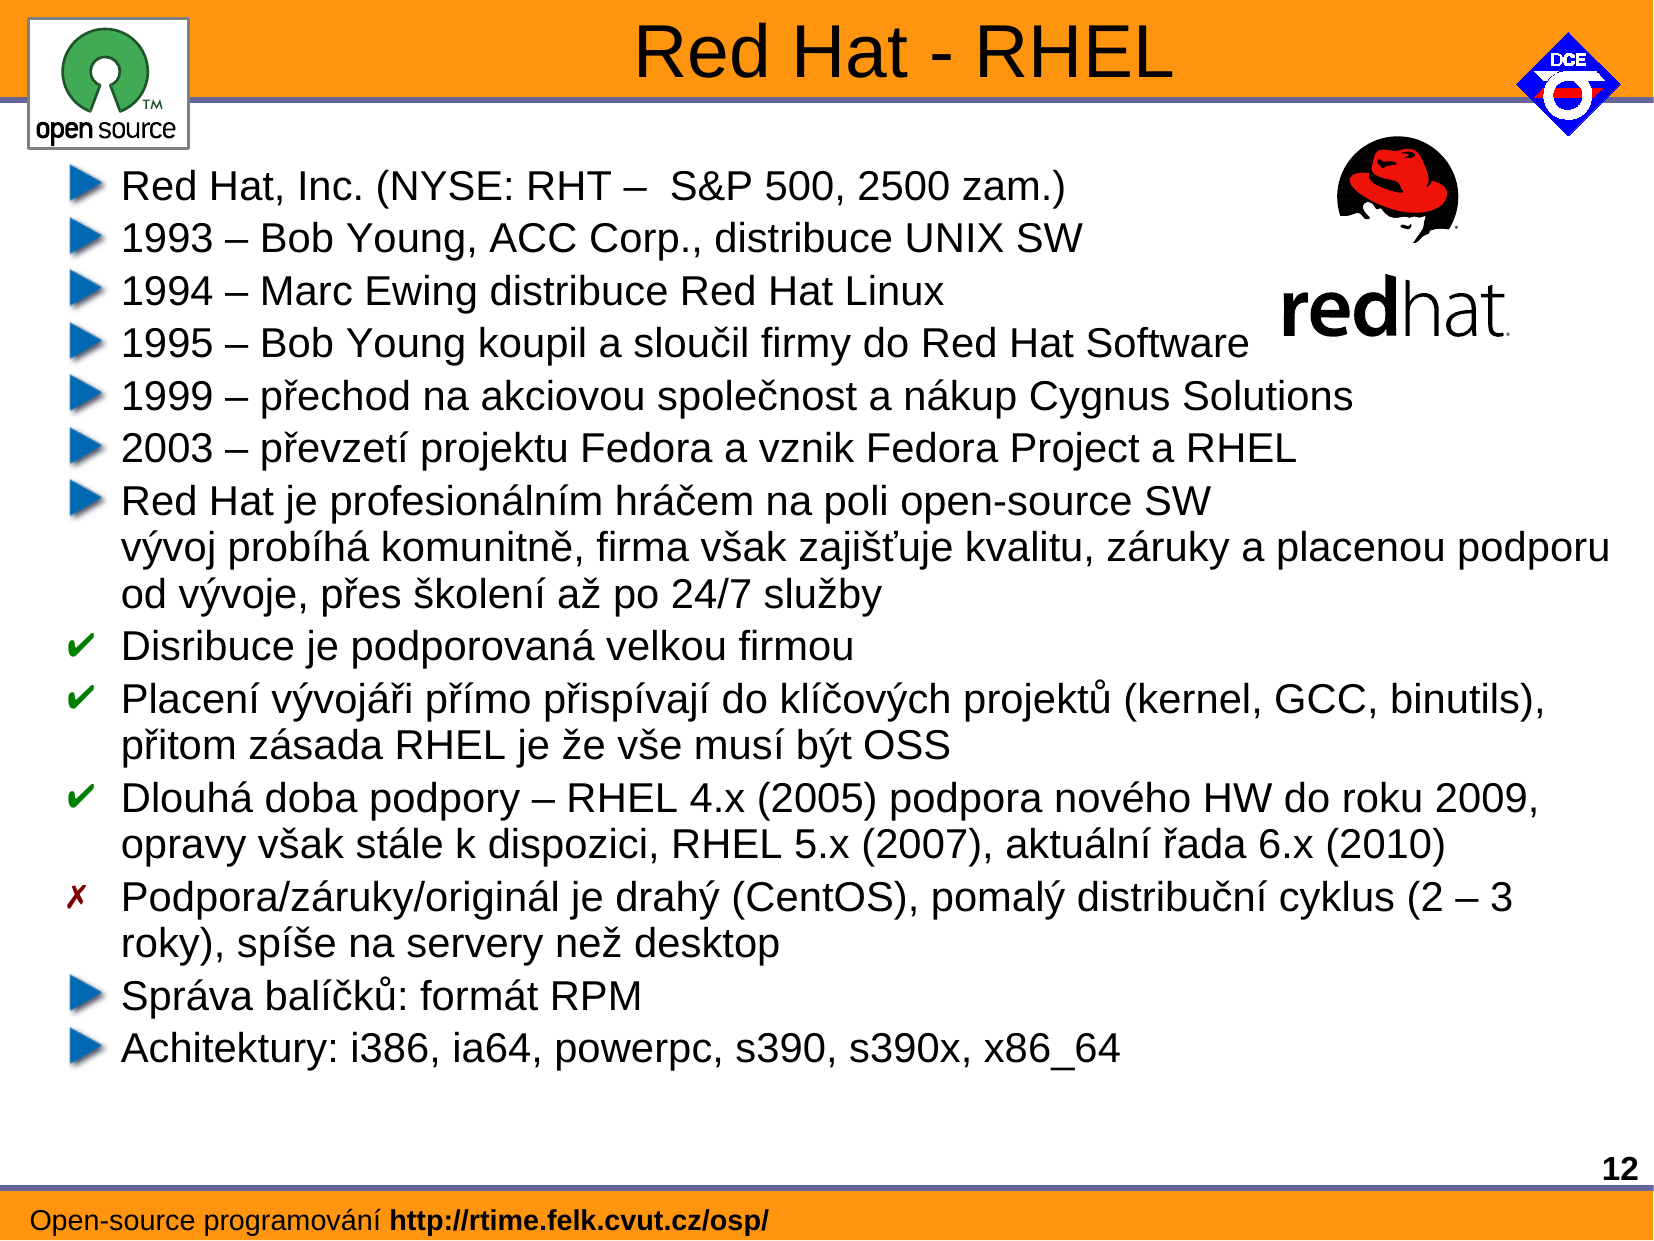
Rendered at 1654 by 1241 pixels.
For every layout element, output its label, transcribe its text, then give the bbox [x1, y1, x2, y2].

text_box [1446, 292, 1477, 337]
text_box [1405, 279, 1439, 336]
text_box [1310, 292, 1350, 337]
text_box [1337, 136, 1459, 258]
title Red Hat - RHEL [178, 4, 1631, 98]
text_box [1354, 273, 1397, 337]
list Red Hat, Inc. (NYSE: RHT – S&P 500, 2500 zam.) 1993 – Bob Young, ACC Corp., distribuce UNIX SW 1994 – Marc Ewing distribuce Red Hat Linux 1995 – Bob Young koupil a sloučil firmy do Red Hat Software 1999 – přechod na akciovou společnost a nákup Cygnus Solutions 2003 – převzetí projektu Fedora a vznik Fedora Project a RHEL Red Hat je profesionálním hráčem na poli open-source SW vývoj probíhá komunitně, firma však zajišťuje kvalitu, záruky a placenou podporu od vývoje, přes školení až po 24/7 služby Disribuce je podporovaná velkou firmou Placení vývojáři přímo přispívají do klíčových projektů (kernel, GCC, binutils), přitom zásada RHEL je že vše musí být OSS Dlouhá doba podpory – RHEL 4.x (2005) podpora nového HW do roku 2009, opravy však stále k dispozici, RHEL 5.x (2007), aktuální řada 6.x (2010) Podpora/záruky/originál je drahý (CentOS), pomalý distribuční cyklus (2 – 3 roky), spíše na servery než desktop Správa balíčků: formát RPM Achitektury: i386, ia64, powerpc, s390, s390x, x86_64 [49, 162, 1613, 1172]
text_box [1283, 292, 1308, 336]
text_box [1481, 284, 1505, 337]
